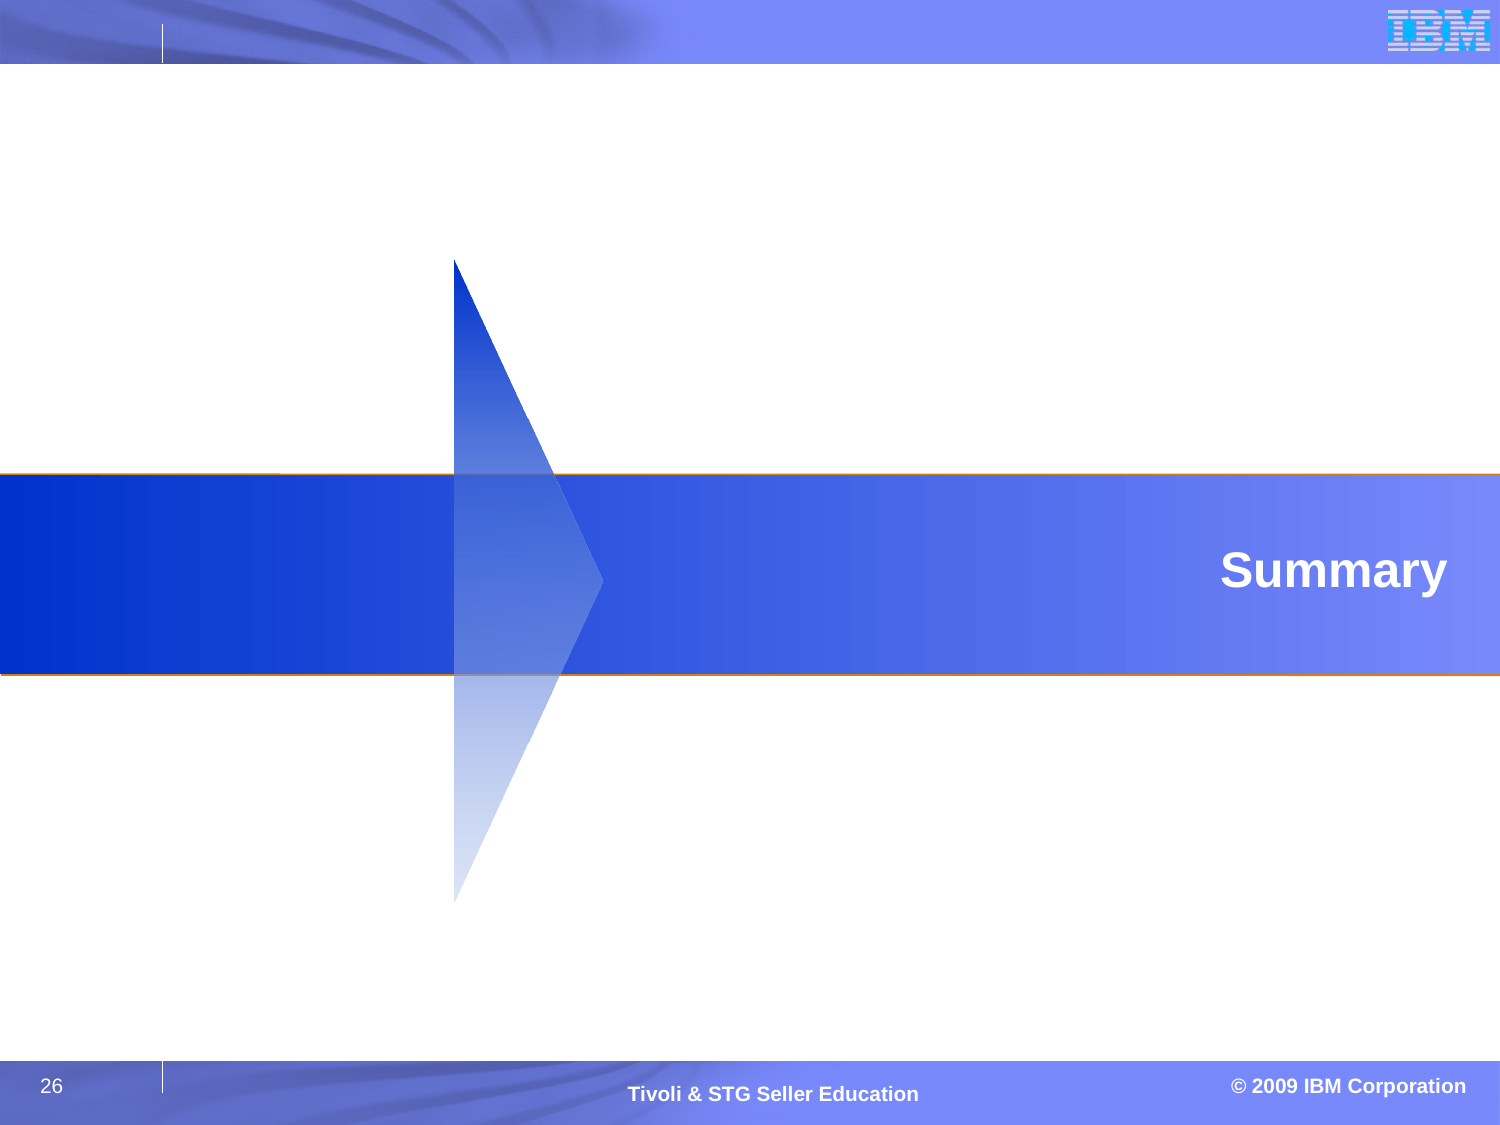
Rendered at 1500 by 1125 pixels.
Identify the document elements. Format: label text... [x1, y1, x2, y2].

text_box 1 [25, 1066, 101, 1120]
text_box [0, 260, 1500, 902]
picture [0, 0, 1500, 64]
text_box Summary [24, 542, 1463, 618]
picture [0, 1061, 1500, 1125]
